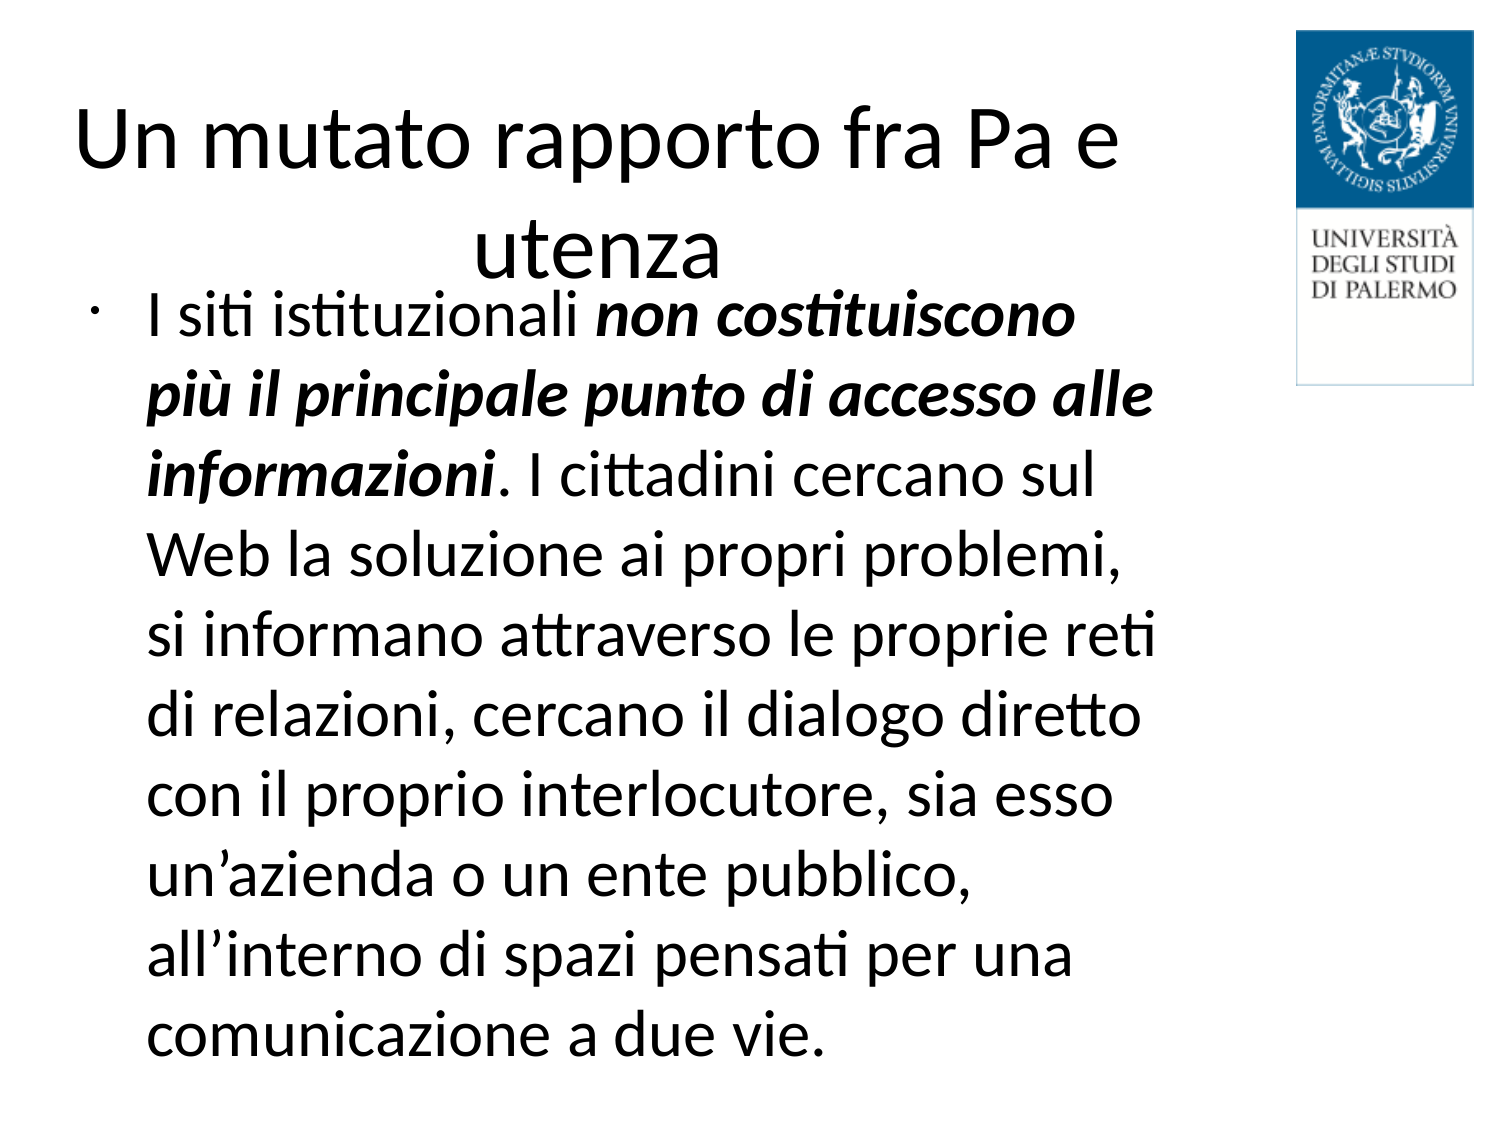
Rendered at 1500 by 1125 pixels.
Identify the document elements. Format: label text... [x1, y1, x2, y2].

list I siti istituzionali non costituiscono più il principale punto di accesso alle informazioni. I cittadini cercano sul Web la soluzione ai propri problemi, si informano attraverso le proprie reti di relazioni, cercano il dialogo diretto con il proprio interlocutore, sia esso un’azienda o un ente pubblico, all’interno di spazi pensati per una comunicazione a due vie. [75, 262, 1188, 1005]
title Un mutato rapporto fra Pa e utenza [0, 69, 1274, 258]
picture [1296, 30, 1474, 386]
